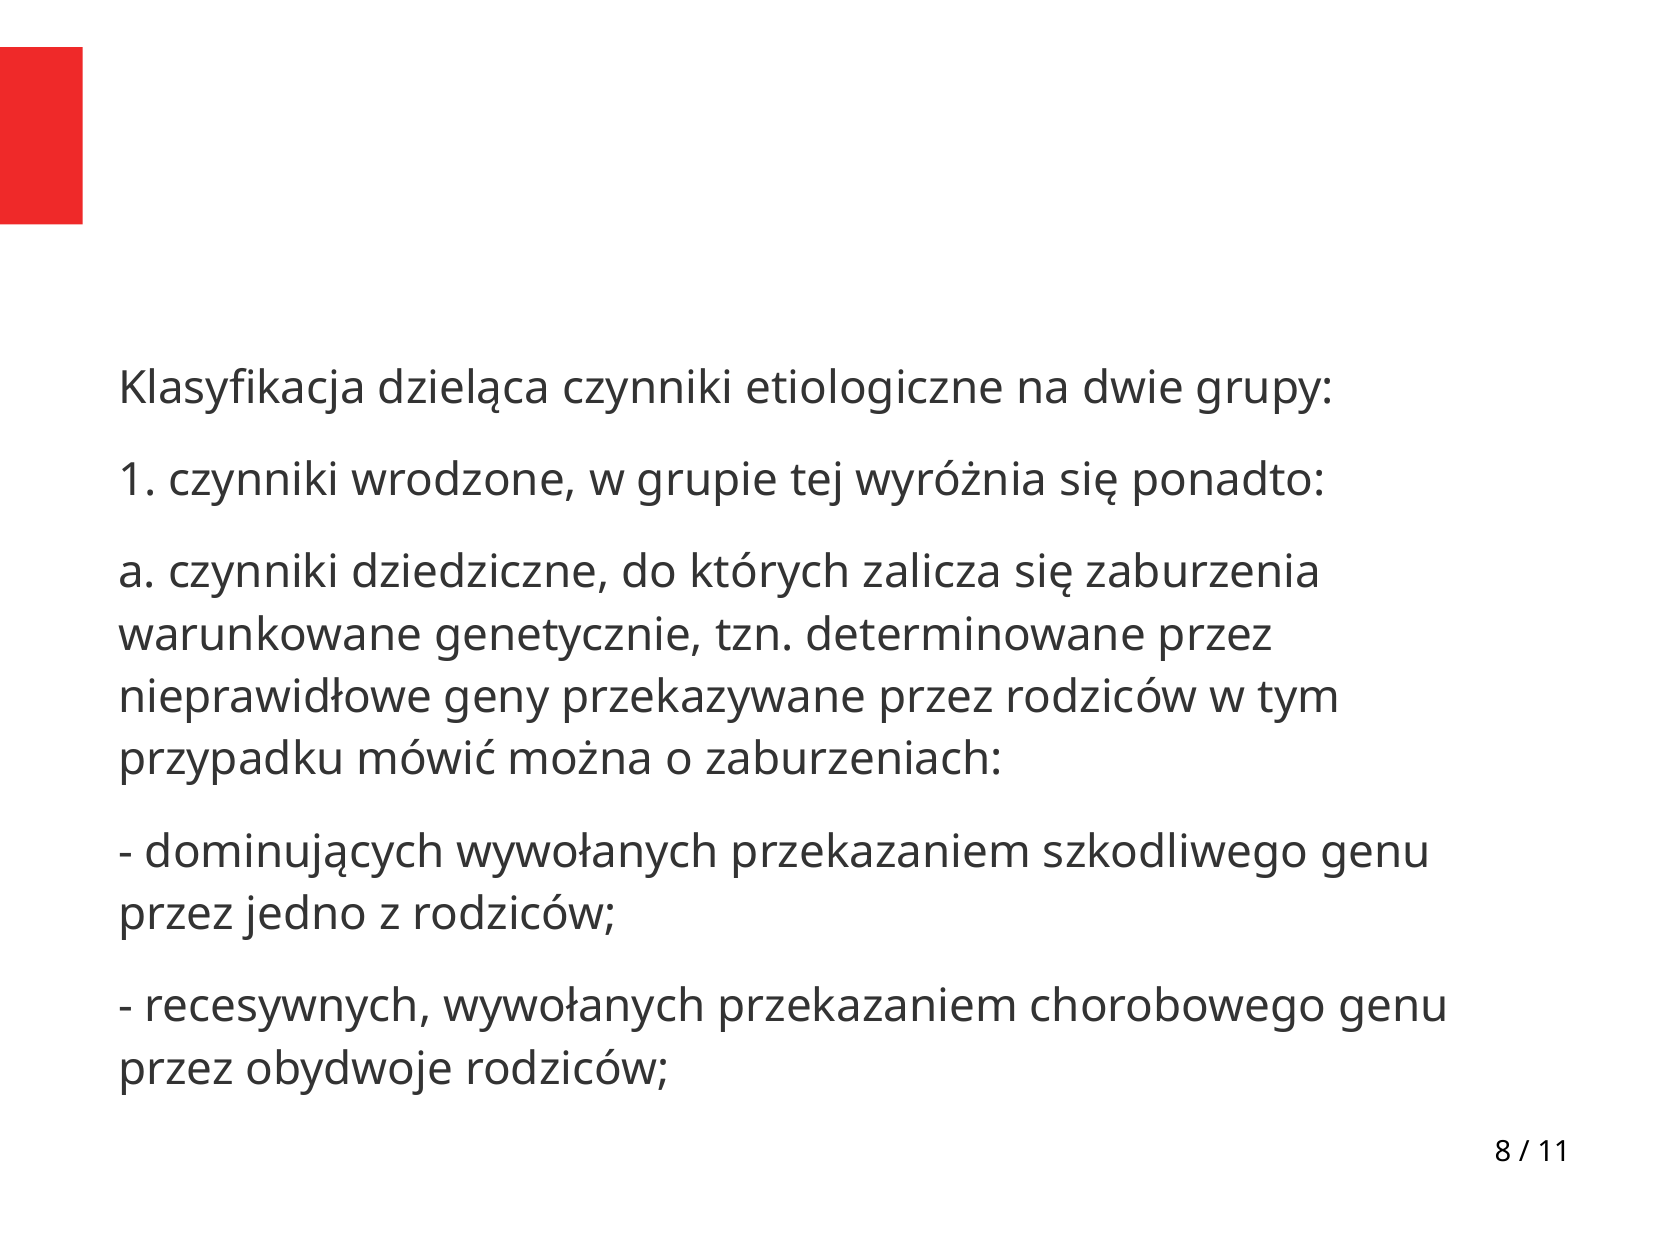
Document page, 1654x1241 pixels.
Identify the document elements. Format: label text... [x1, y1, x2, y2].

list Klasyfikacja dzieląca czynniki etiologiczne na dwie grupy: 1. czynniki wrodzone, w grupie tej wyróżnia się ponadto: a. czynniki dziedziczne, do których zalicza się zaburzenia warunkowane genetycznie, tzn. determinowane przez nieprawidłowe geny przekazywane przez rodziców w tym przypadku mówić można o zaburzeniach: - dominujących wywołanych przekazaniem szkodliwego genu przez jedno z rodziców; - recesywnych, wywołanych przekazaniem chorobowego genu przez obydwoje rodziców; [118, 354, 1536, 1074]
